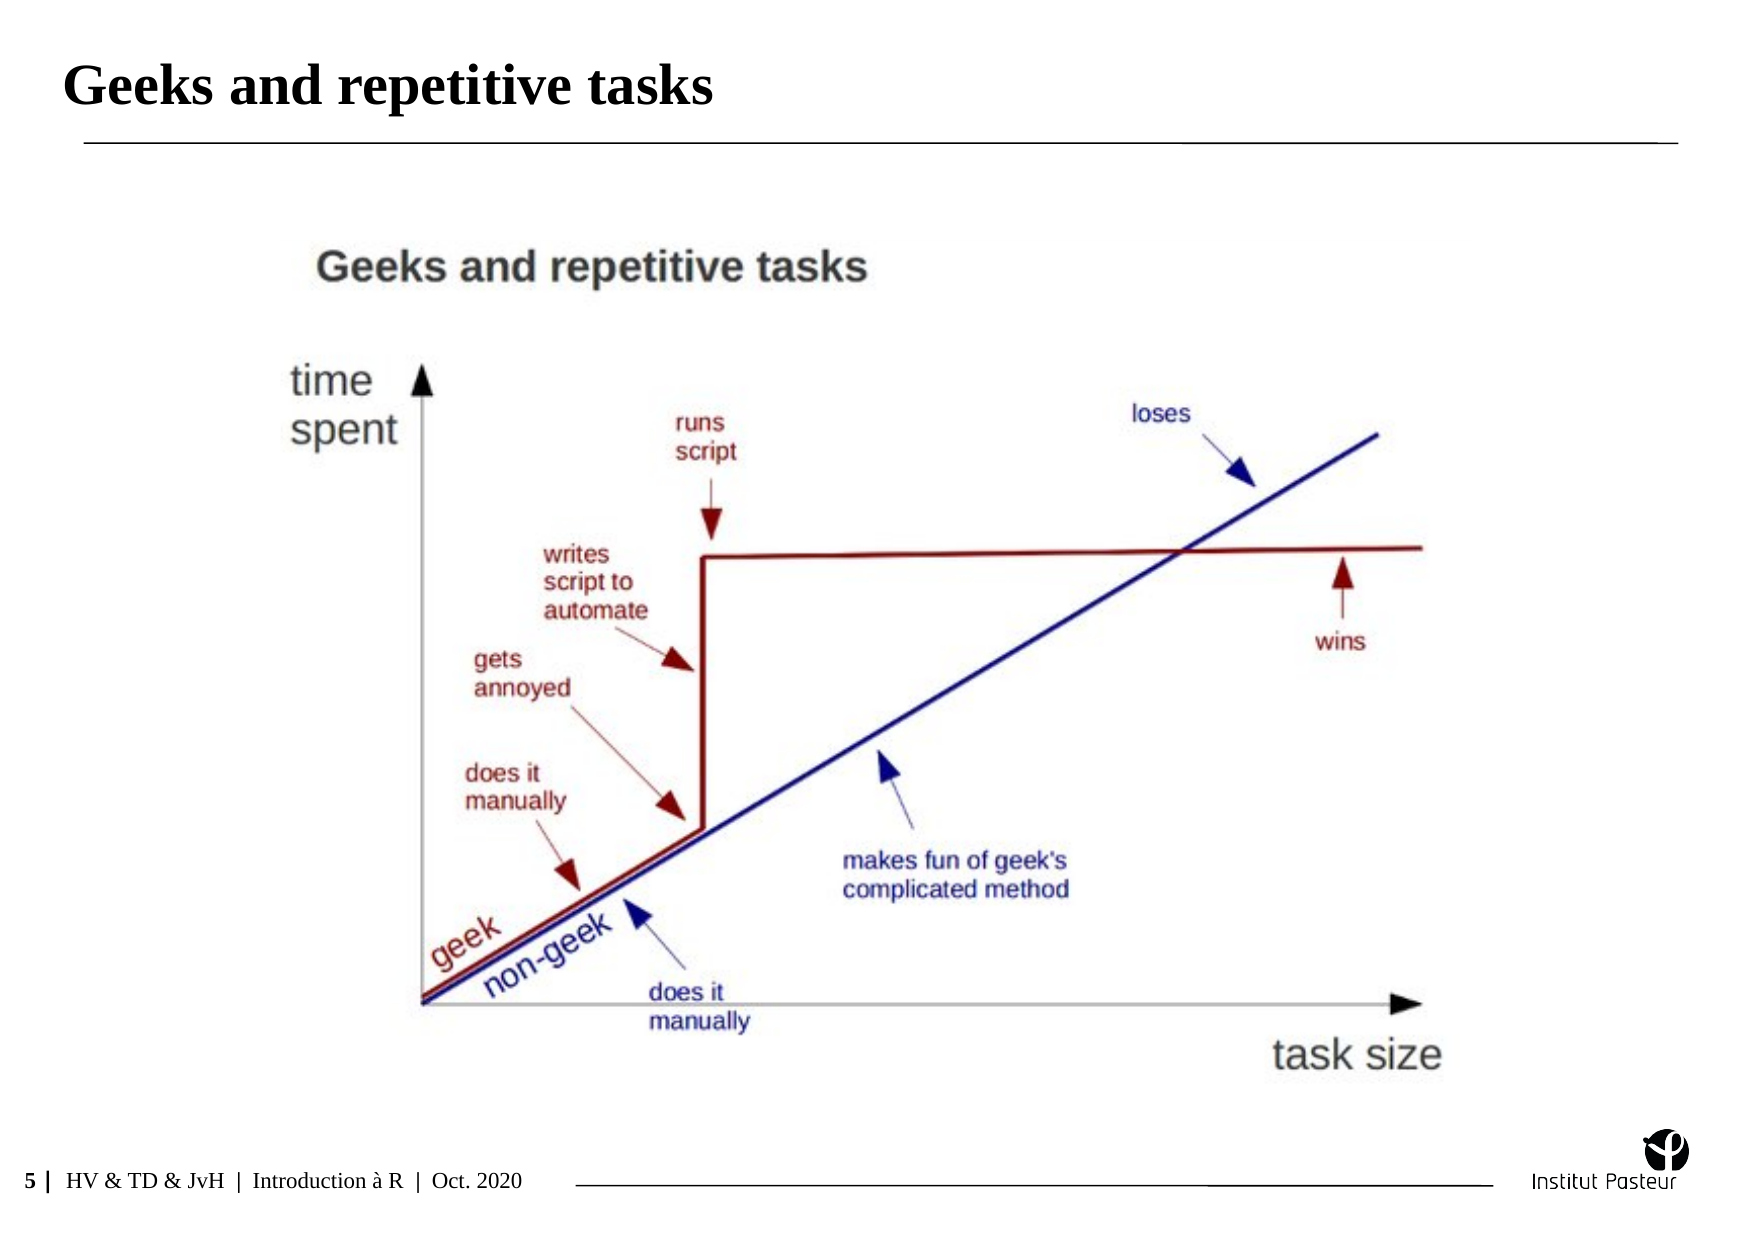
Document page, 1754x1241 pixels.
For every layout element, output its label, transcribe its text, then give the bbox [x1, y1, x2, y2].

picture [280, 240, 1474, 1088]
picture [1533, 1129, 1689, 1189]
text_box Geeks and repetitive tasks [62, 2, 1692, 160]
